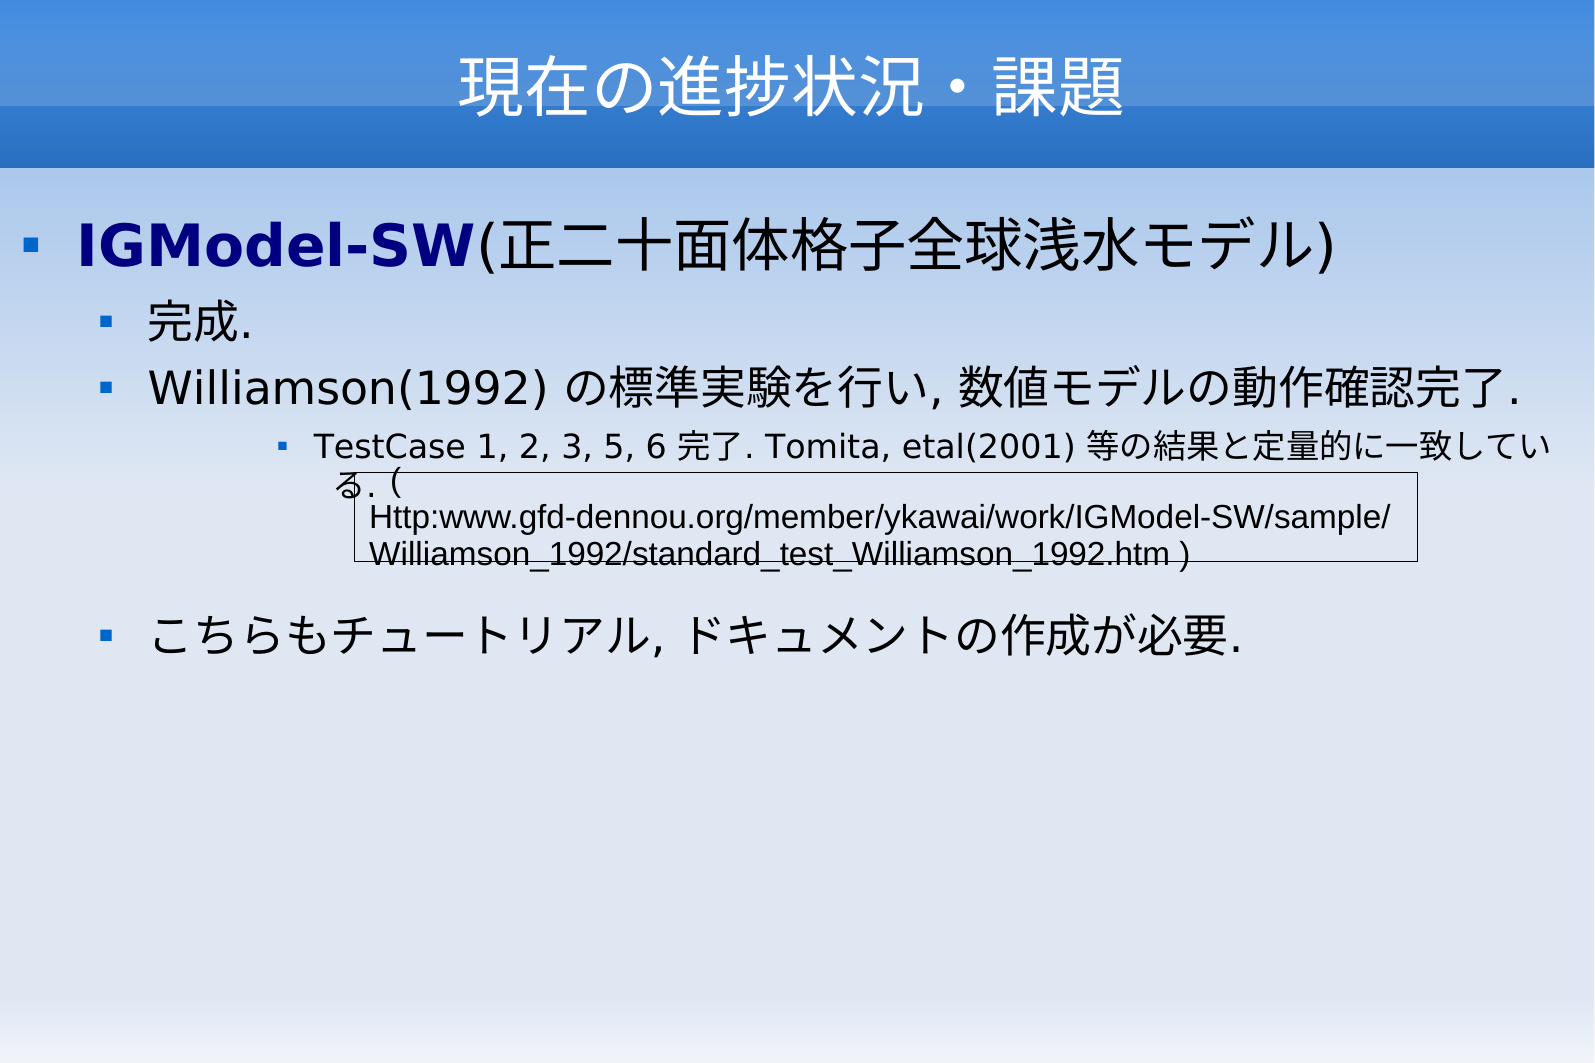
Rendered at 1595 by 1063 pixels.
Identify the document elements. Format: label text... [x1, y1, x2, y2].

list IGModel-SW(正二十面体格子全球浅水モデル) 完成. Williamson(1992) の標準実験を行い, 数値モデルの動作確認完了. TestCase 1, 2, 3, 5, 6 完了. Tomita, etal(2001) 等の結果と定量的に一致している. こちらもチュートリアル, ドキュメントの作成が必要. [5, 212, 1595, 1016]
picture [0, 0, 1595, 1063]
title 現在の進捗状況・課題 [74, 0, 1510, 178]
text_box ( Http:www.gfd-dennou.org/member/ykawai/work/IGModel-SW/sample/Williamson_1992/standard_test_Williamson_1992.htm ) [354, 472, 1418, 562]
